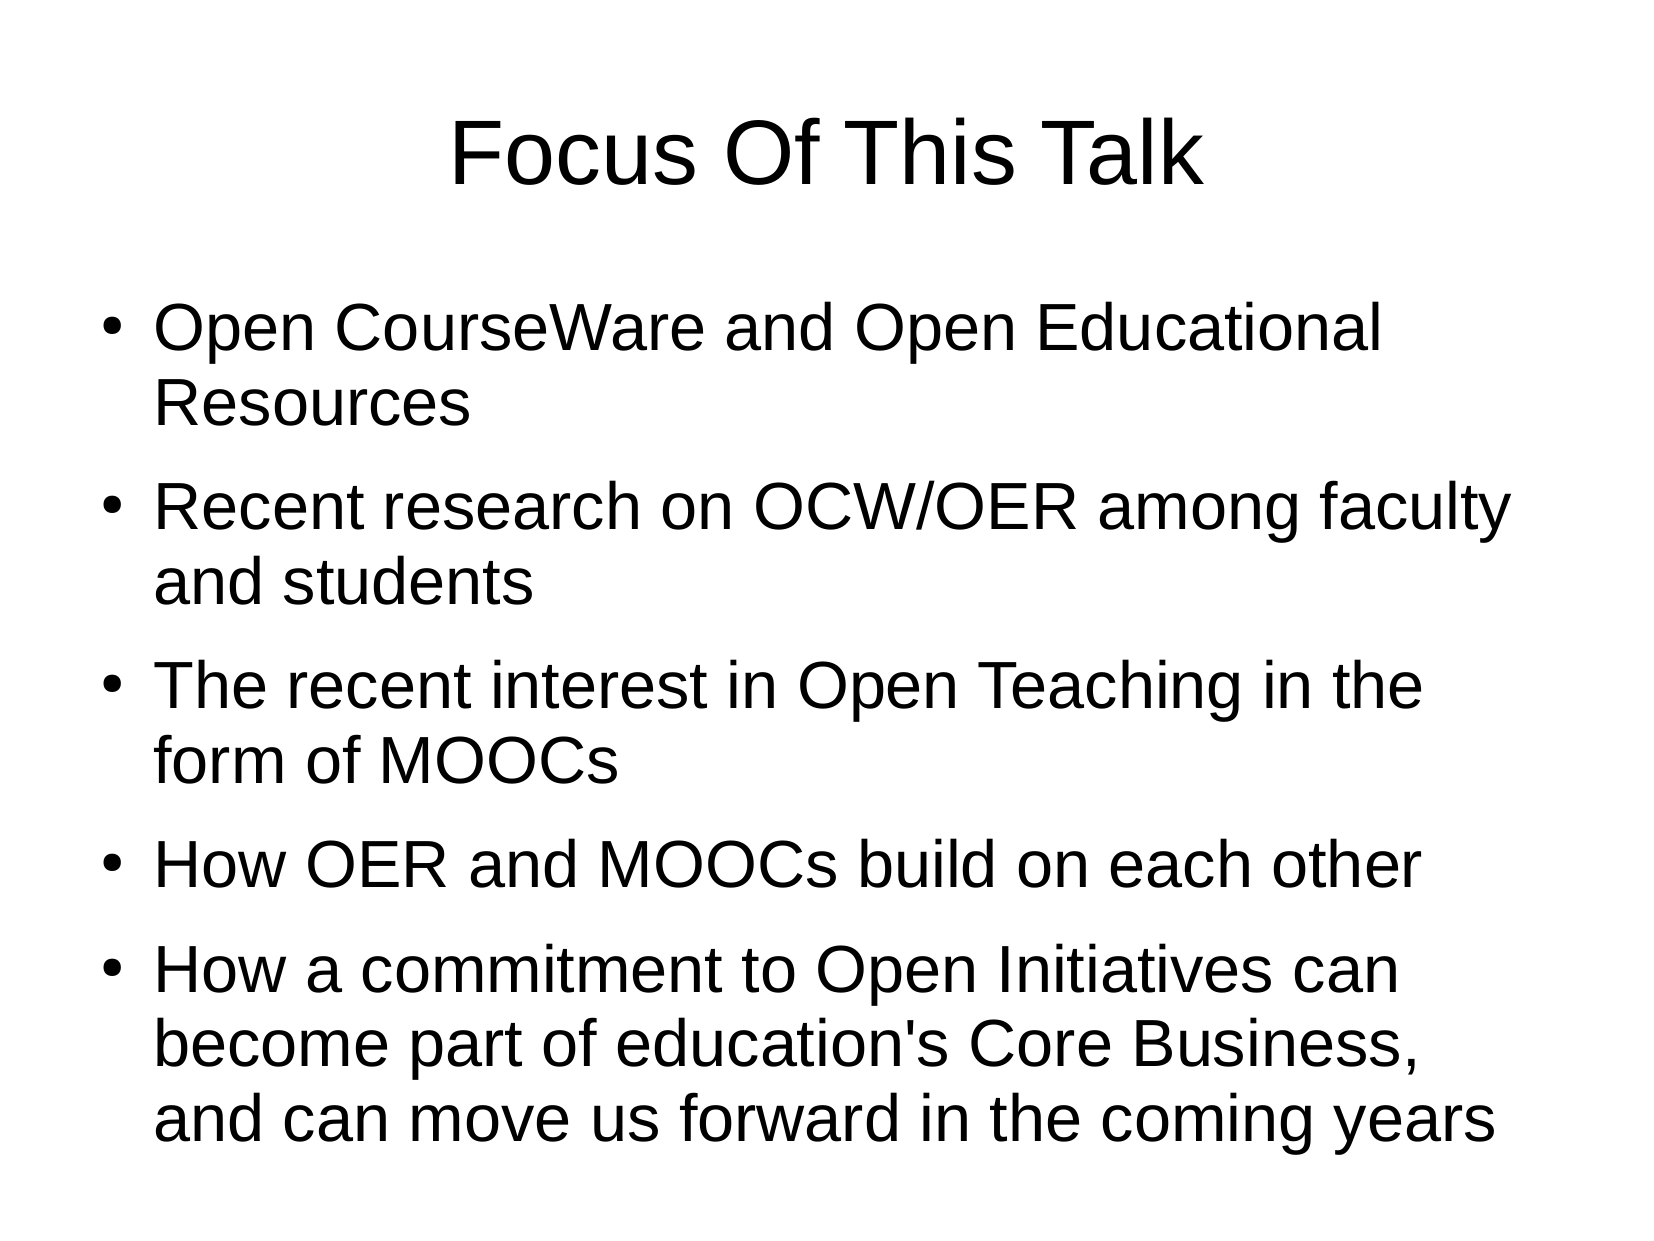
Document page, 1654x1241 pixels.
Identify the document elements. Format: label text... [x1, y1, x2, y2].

title Focus Of This Talk [82, 49, 1571, 257]
list Open CourseWare and Open Educational Resources Recent research on OCW/OER among faculty and students The recent interest in Open Teaching in the form of MOOCs How OER and MOOCs build on each other How a commitment to Open Initiatives can become part of education's Core Business, and can move us forward in the coming years [82, 290, 1538, 1171]
